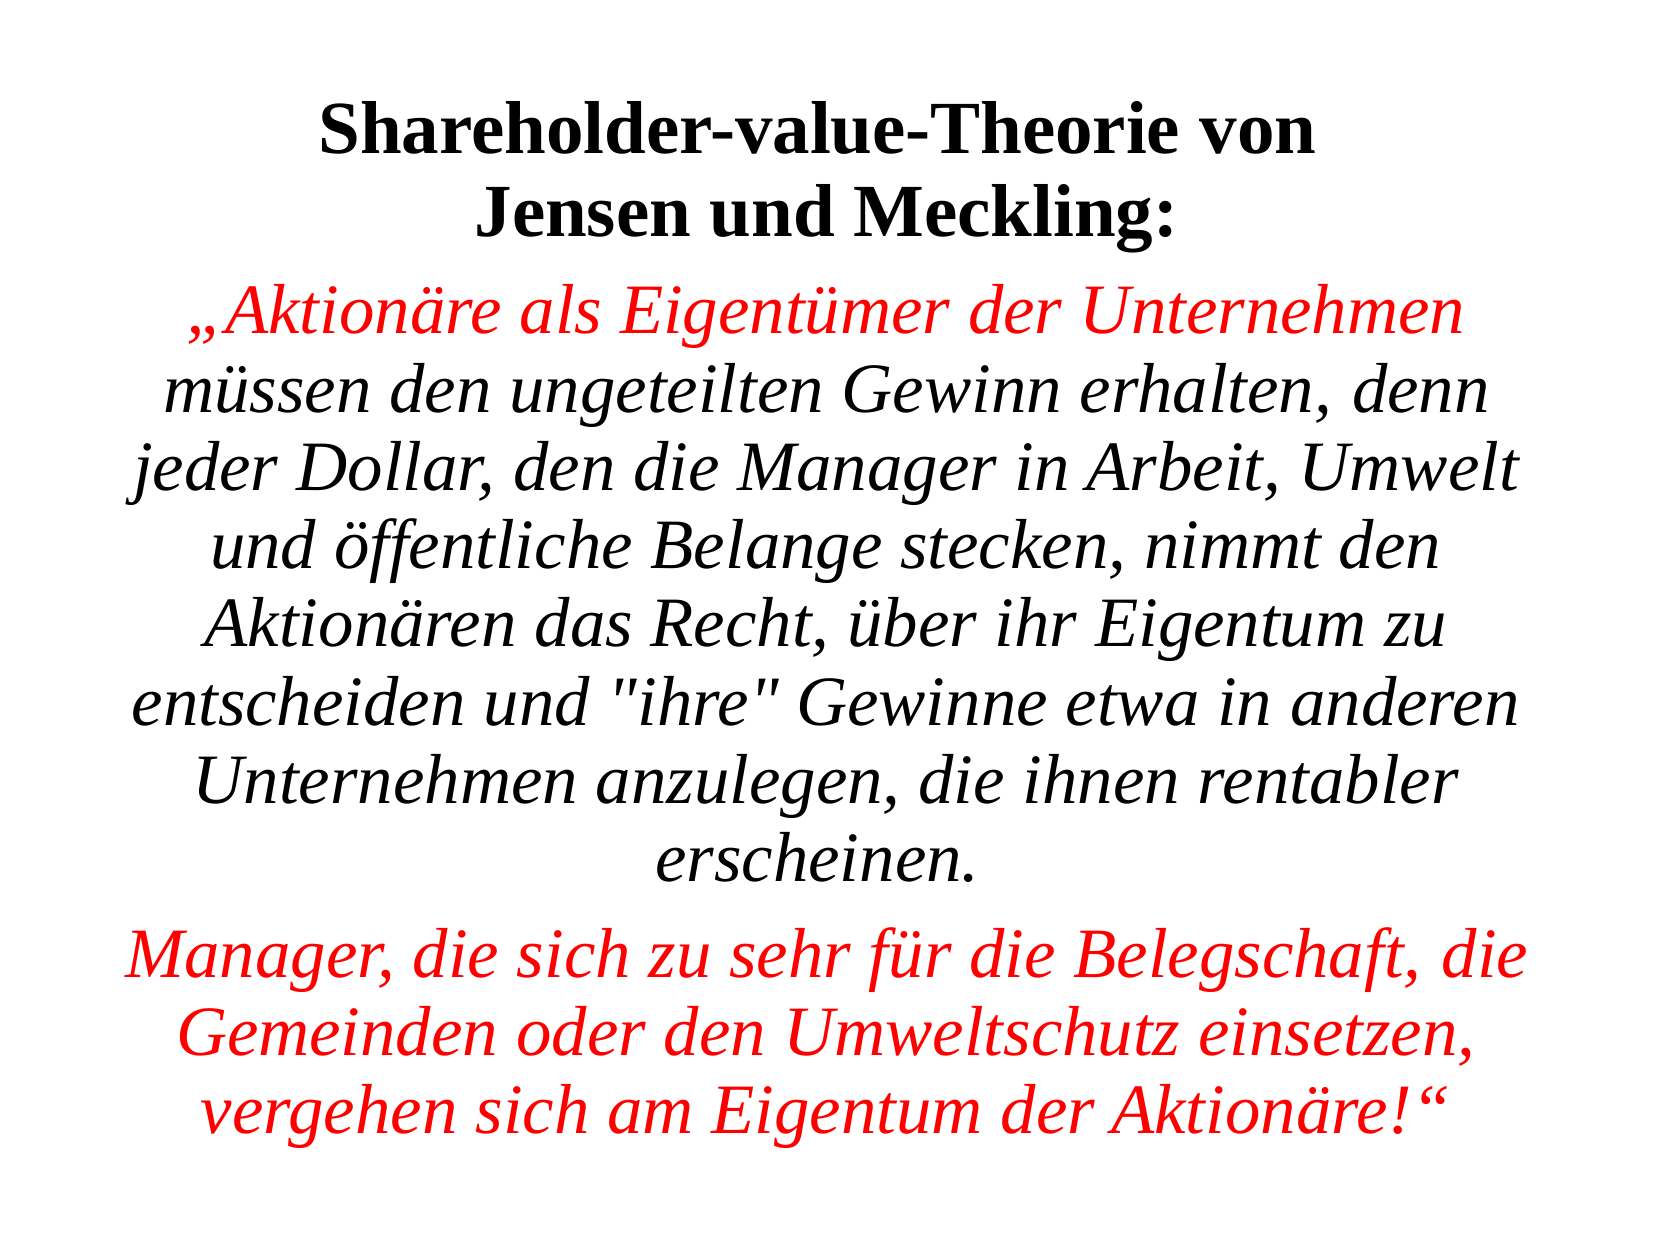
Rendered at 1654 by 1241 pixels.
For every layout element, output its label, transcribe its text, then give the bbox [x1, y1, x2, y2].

text_box Shareholder-value-Theorie von Jensen und Meckling: „Aktionäre als Eigentümer der Unternehmen müssen den ungeteilten Gewinn erhalten, denn jeder Dollar, den die Manager in Arbeit, Umwelt und öffentliche Belange stecken, nimmt den Aktionären das Recht, über ihr Eigentum zu entscheiden und "ihre" Gewinne etwa in anderen Unternehmen anzulegen, die ihnen rentabler erscheinen. Manager, die sich zu sehr für die Belegschaft, die Gemeinden oder den Umweltschutz einsetzen, vergehen sich am Eigentum der Aktionäre!“ [72, 79, 1581, 1157]
